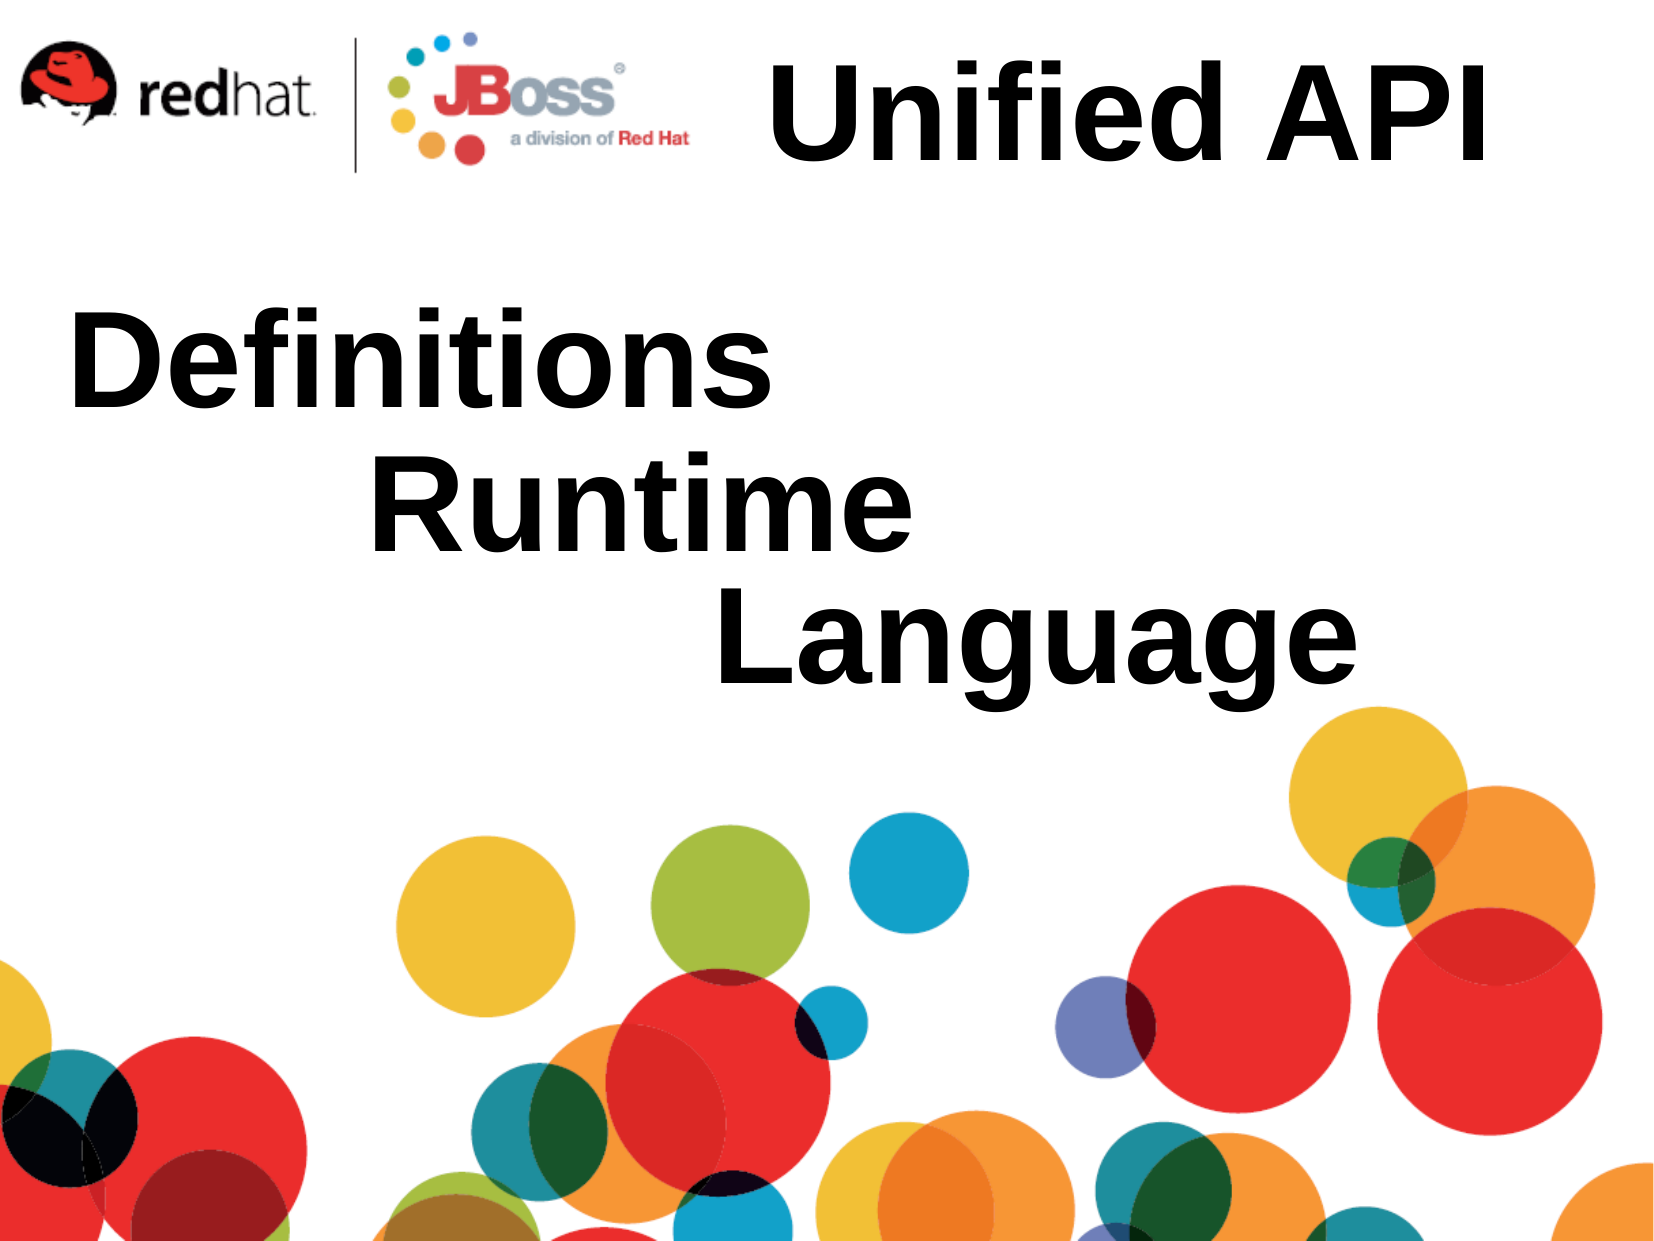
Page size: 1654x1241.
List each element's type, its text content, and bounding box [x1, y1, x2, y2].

picture [13, 5, 699, 182]
picture [0, 685, 1654, 1241]
text_box Runtime [352, 419, 932, 588]
text_box Unified API [750, 28, 1509, 203]
text_box Language [697, 551, 1377, 720]
text_box Definitions [51, 275, 793, 445]
